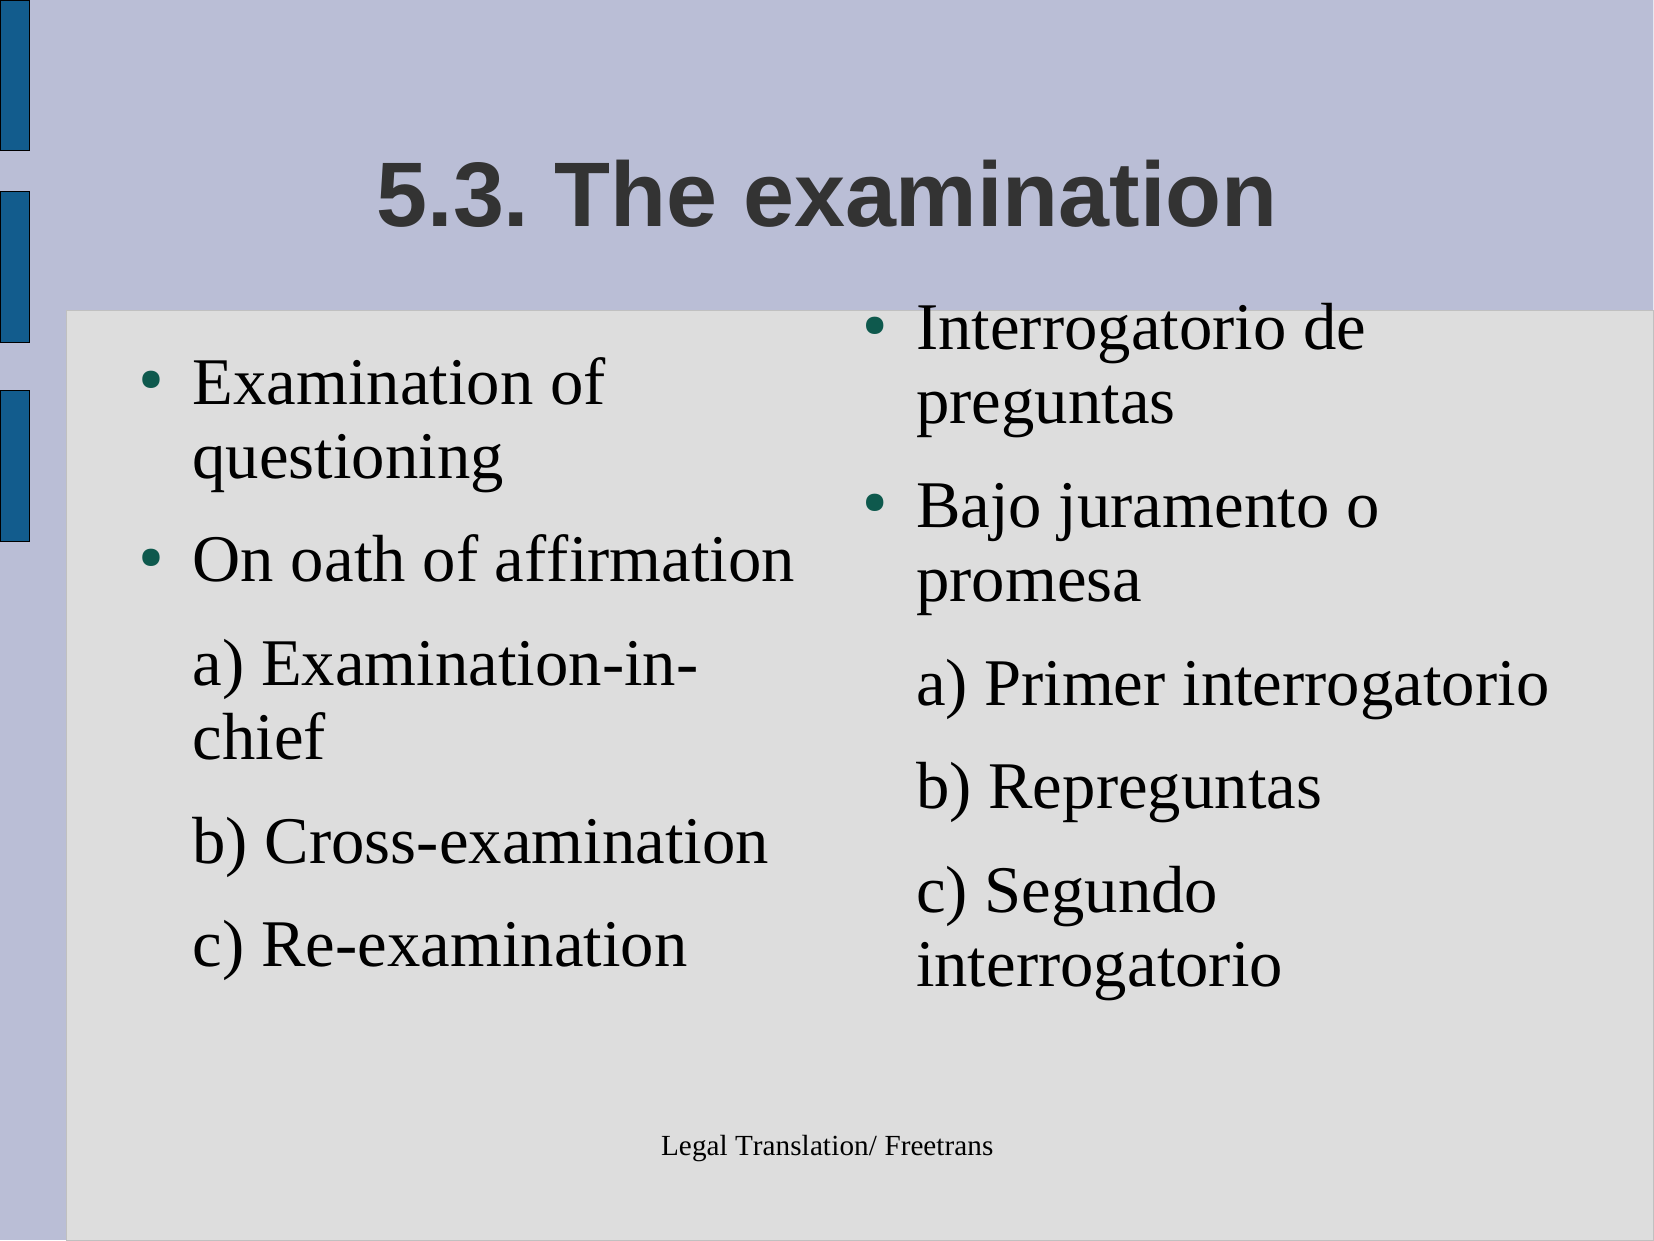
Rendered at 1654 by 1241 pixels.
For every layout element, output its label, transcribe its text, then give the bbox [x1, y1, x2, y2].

title 5.3. The examination [121, 91, 1534, 299]
list Examination of questioning On oath of affirmation a) Examination-in-chief b) Cross-examination c) Re-examination [121, 344, 811, 1127]
list Interrogatorio de preguntas Bajo juramento o promesa a) Primer interrogatorio b) Repreguntas c) Segundo interrogatorio [845, 290, 1572, 1106]
